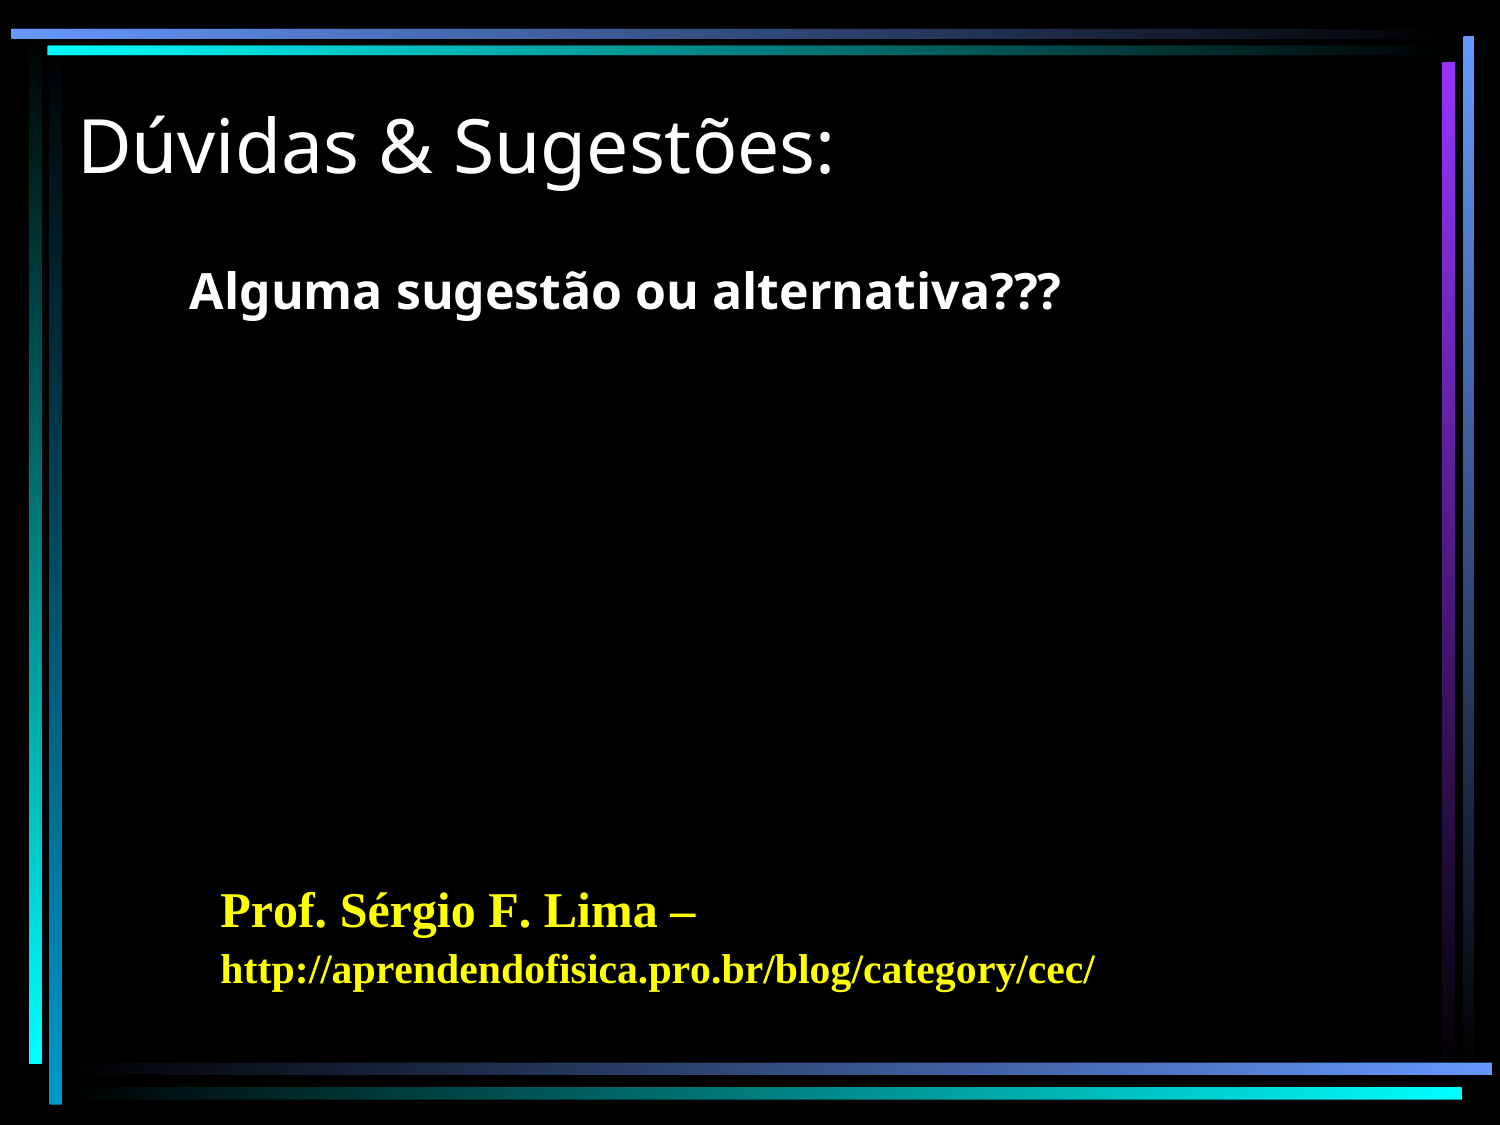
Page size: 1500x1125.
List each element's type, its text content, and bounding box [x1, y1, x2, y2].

text_box Prof. Sérgio F. Lima – http://aprendendofisica.pro.br/blog/category/cec/ [205, 866, 1356, 1001]
text_box Alguma sugestão ou alternativa??? [162, 237, 1401, 333]
title Dúvidas & Sugestões: [62, 62, 1375, 190]
